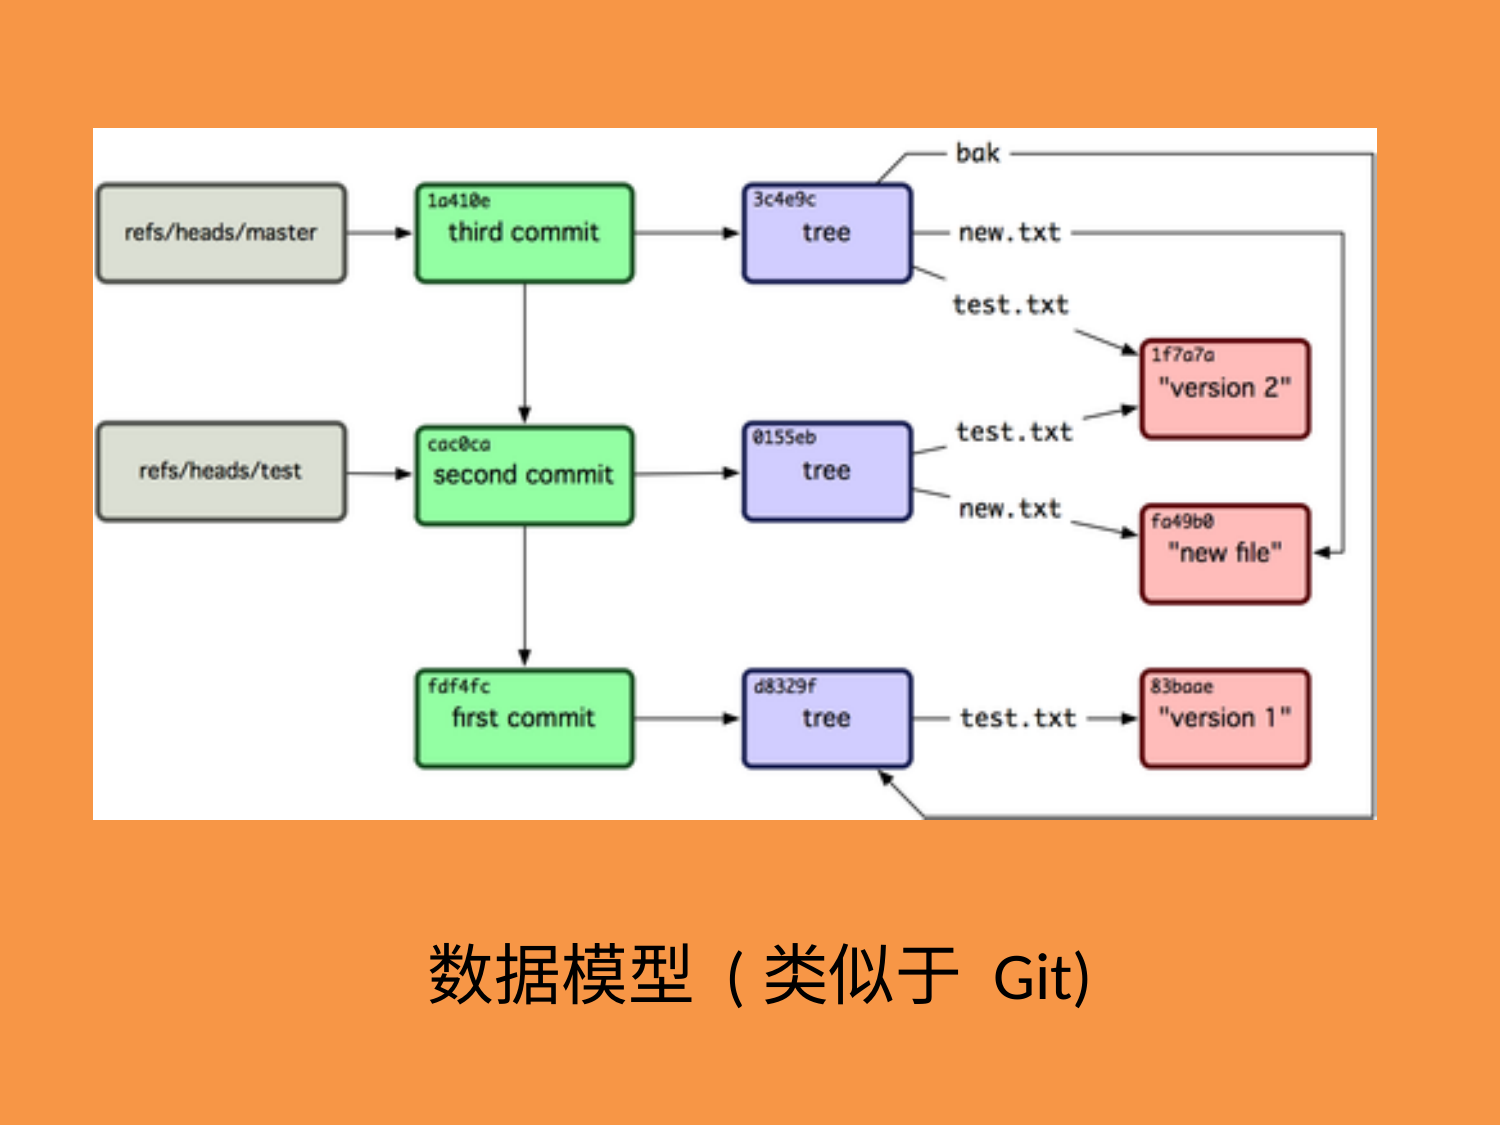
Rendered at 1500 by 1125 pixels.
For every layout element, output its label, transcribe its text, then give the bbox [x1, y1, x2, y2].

picture [93, 128, 1377, 820]
text_box 数据模型 (类似于 Git) [413, 925, 1108, 1021]
